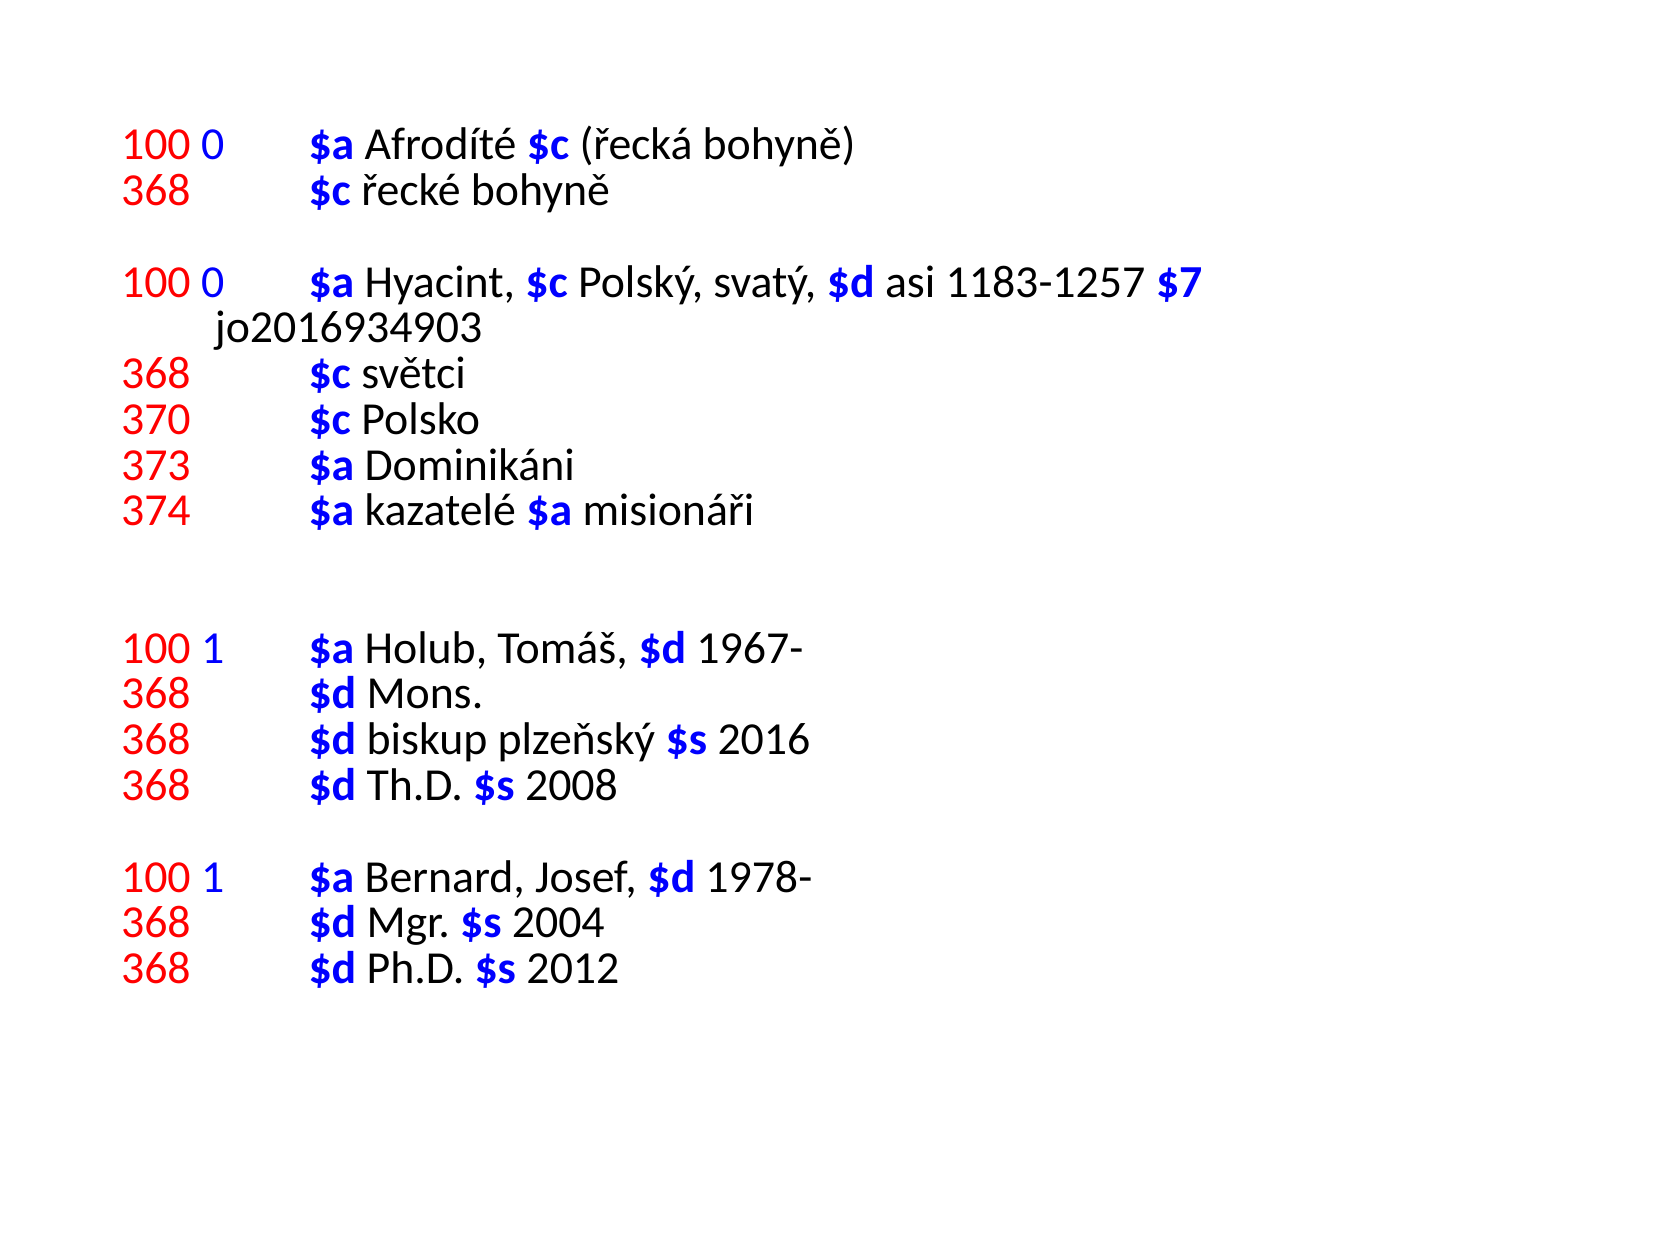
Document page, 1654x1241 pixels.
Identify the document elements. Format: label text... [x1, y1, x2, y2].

text_box 100 0 $a Afrodíté $c (řecká bohyně) 368 $c řecké bohyně 100 0 $a Hyacint, $c Polský, svatý, $d asi 1183-1257 $7 jo2016934903 368 $c světci 370 $c Polsko 373 $a Dominikáni 374 $a kazatelé $a misionáři 100 1 $a Holub, Tomáš, $d 1967- 368 $d Mons. 368 $d biskup plzeňský $s 2016 368 $d Th.D. $s 2008 100 1 $a Bernard, Josef, $d 1978- 368 $d Mgr. $s 2004 368 $d Ph.D. $s 2012 [106, 118, 1453, 1193]
